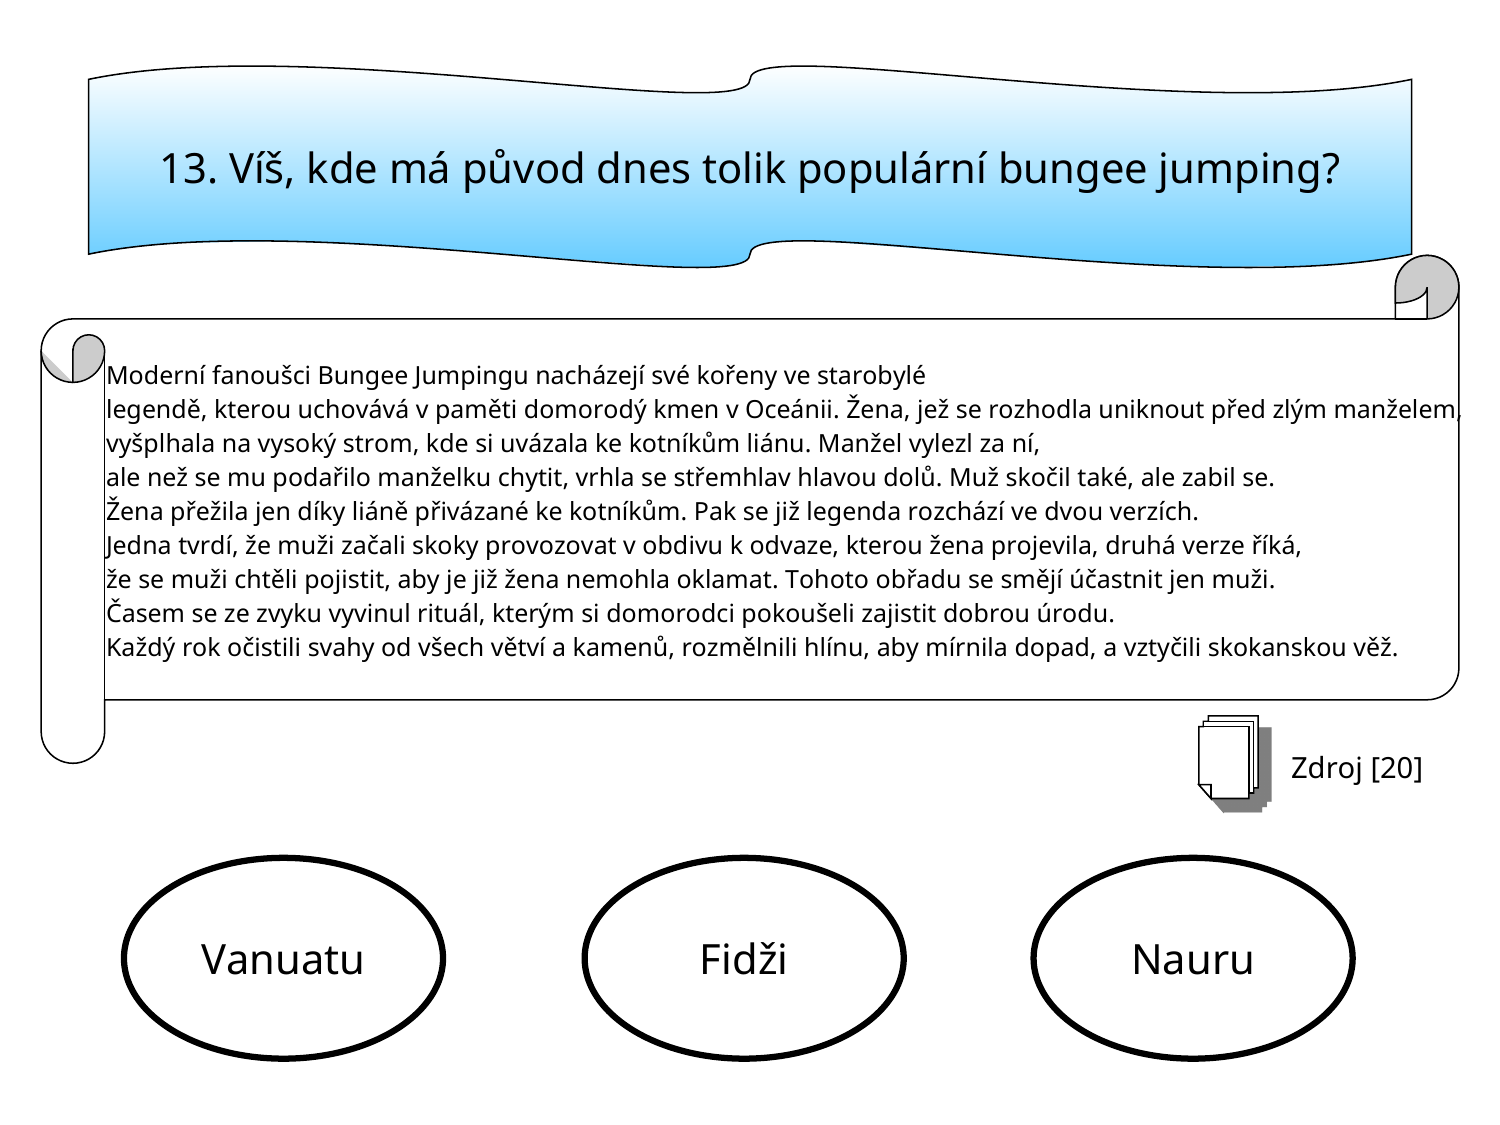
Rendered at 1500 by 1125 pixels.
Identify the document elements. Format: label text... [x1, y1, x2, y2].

text_box Nauru [1033, 857, 1353, 1059]
text_box Vanuatu [123, 857, 444, 1059]
text_box [1198, 715, 1259, 799]
text_box [41, 255, 1459, 764]
text_box Moderní fanoušci Bungee Jumpingu nacházejí své kořeny ve starobylé legendě, kterou uchovává v paměti domorodý kmen v Oceánii. Žena, jež se rozhodla uniknout před zlým manželem, vyšplhala na vysoký strom, kde si uvázala ke kotníkům liánu. Manžel vylezl za ní, ale než se mu podařilo manželku chytit, vrhla se střemhlav hlavou dolů. Muž skočil také, ale zabil se. Žena přežila jen díky liáně přivázané ke kotníkům. Pak se již legenda rozchází ve dvou verzích. Jedna tvrdí, že muži začali skoky provozovat v obdivu k odvaze, kterou žena projevila, druhá verze říká, že se muži chtěli pojistit, aby je již žena nemohla oklamat. Tohoto obřadu se smějí účastnit jen muži. Časem se ze zvyku vyvinul rituál, kterým si domorodci pokoušeli zajistit dobrou úrodu. Každý rok očistili svahy od všech větví a kamenů, rozmělnili hlínu, aby mírnila dopad, a vztyčili skokanskou věž. [91, 349, 1480, 672]
text_box Fidži [584, 857, 904, 1059]
text_box Zdroj [20] [1276, 739, 1438, 795]
text_box 13. Víš, kde má původ dnes tolik populární bungee jumping? [88, 66, 1412, 268]
